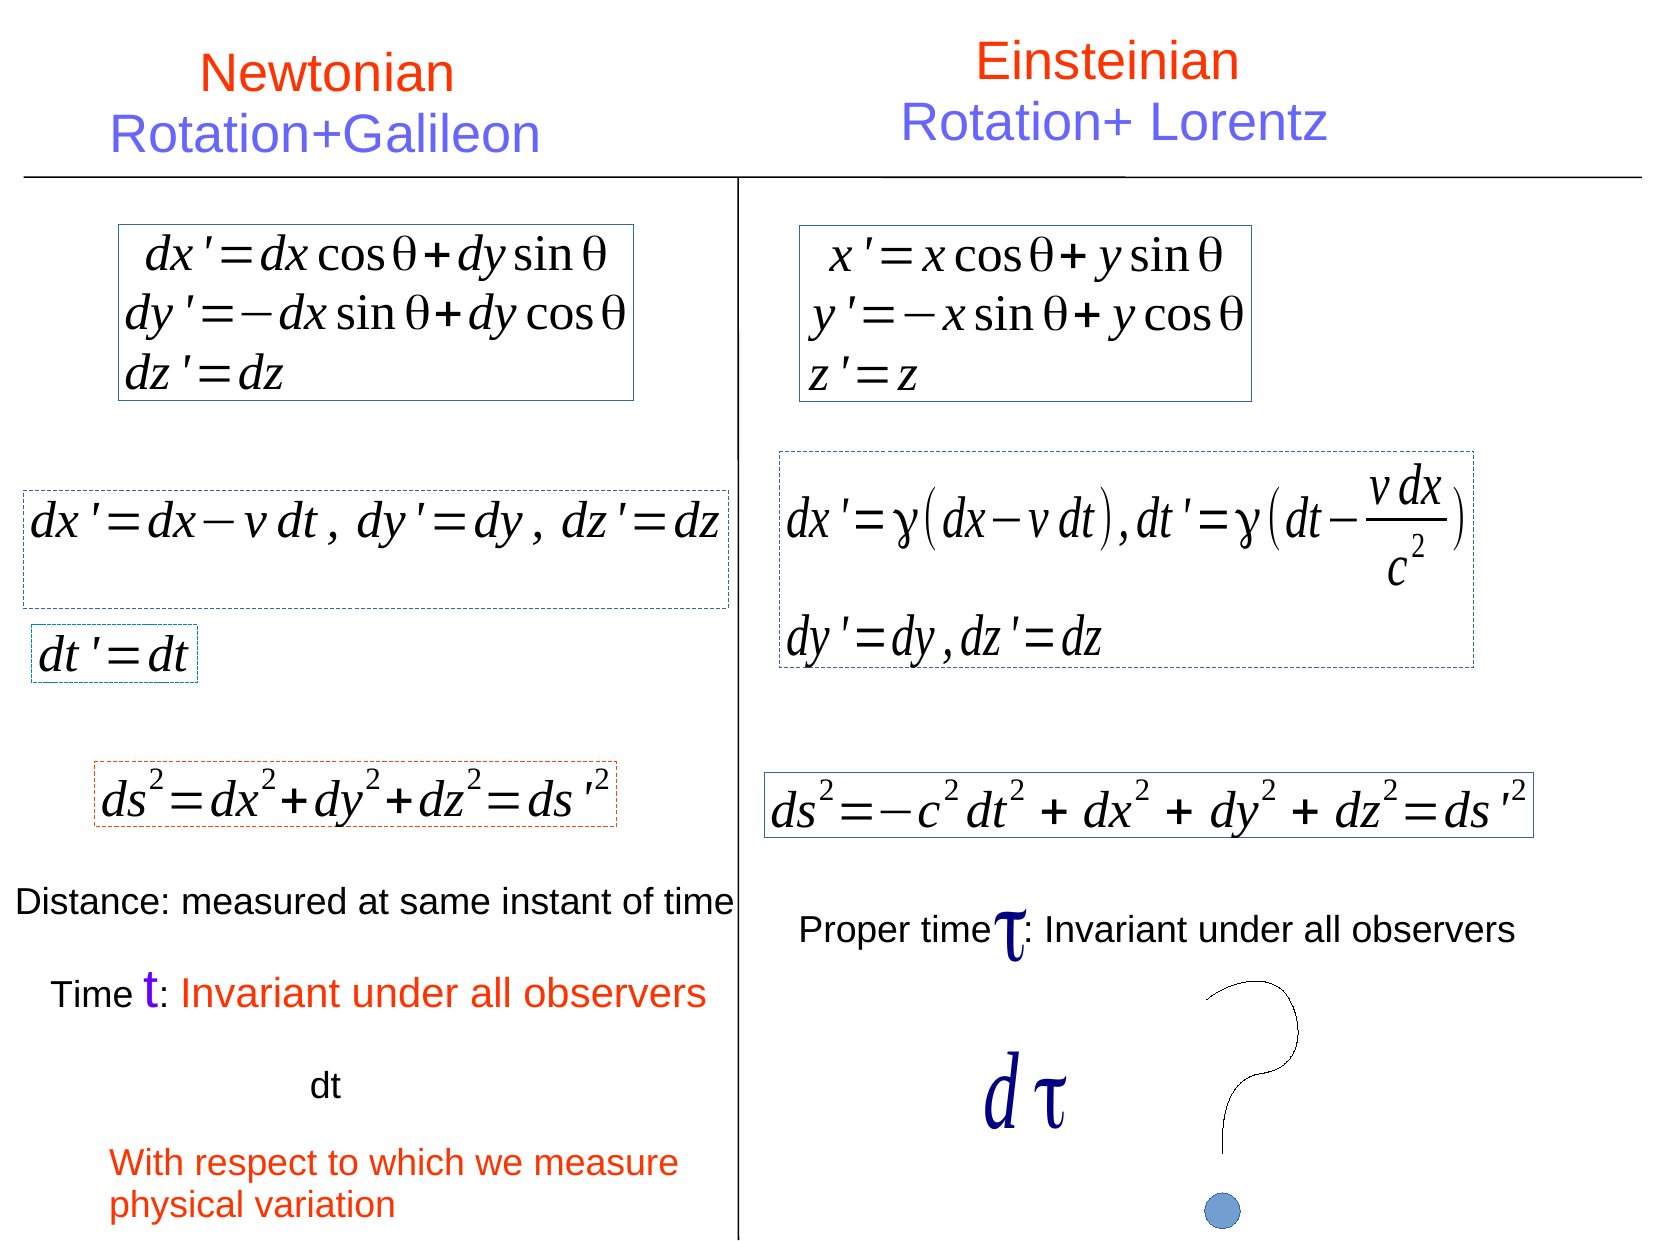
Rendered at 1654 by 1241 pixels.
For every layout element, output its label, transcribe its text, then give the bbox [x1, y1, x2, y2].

chart [768, 451, 1474, 668]
chart [23, 466, 729, 609]
chart [974, 1028, 1079, 1152]
text_box With respect to which we measure physical variation [94, 1133, 695, 1236]
text_box Proper time : Invariant under all observers [783, 901, 1571, 962]
text_box dt [295, 1057, 357, 1117]
text_box Distance: measured at same instant of time [0, 873, 750, 934]
chart [799, 225, 1252, 426]
text_box Einsteinian Rotation+ Lorentz [885, 23, 1512, 107]
chart [31, 624, 198, 683]
text_box [1204, 1192, 1241, 1229]
chart [984, 904, 1040, 969]
chart [764, 772, 1534, 838]
chart [118, 224, 634, 401]
chart [94, 761, 617, 827]
text_box Newtonian Rotation+Galileon [94, 35, 721, 119]
text_box Time t: Invariant under all observers [35, 950, 721, 1031]
